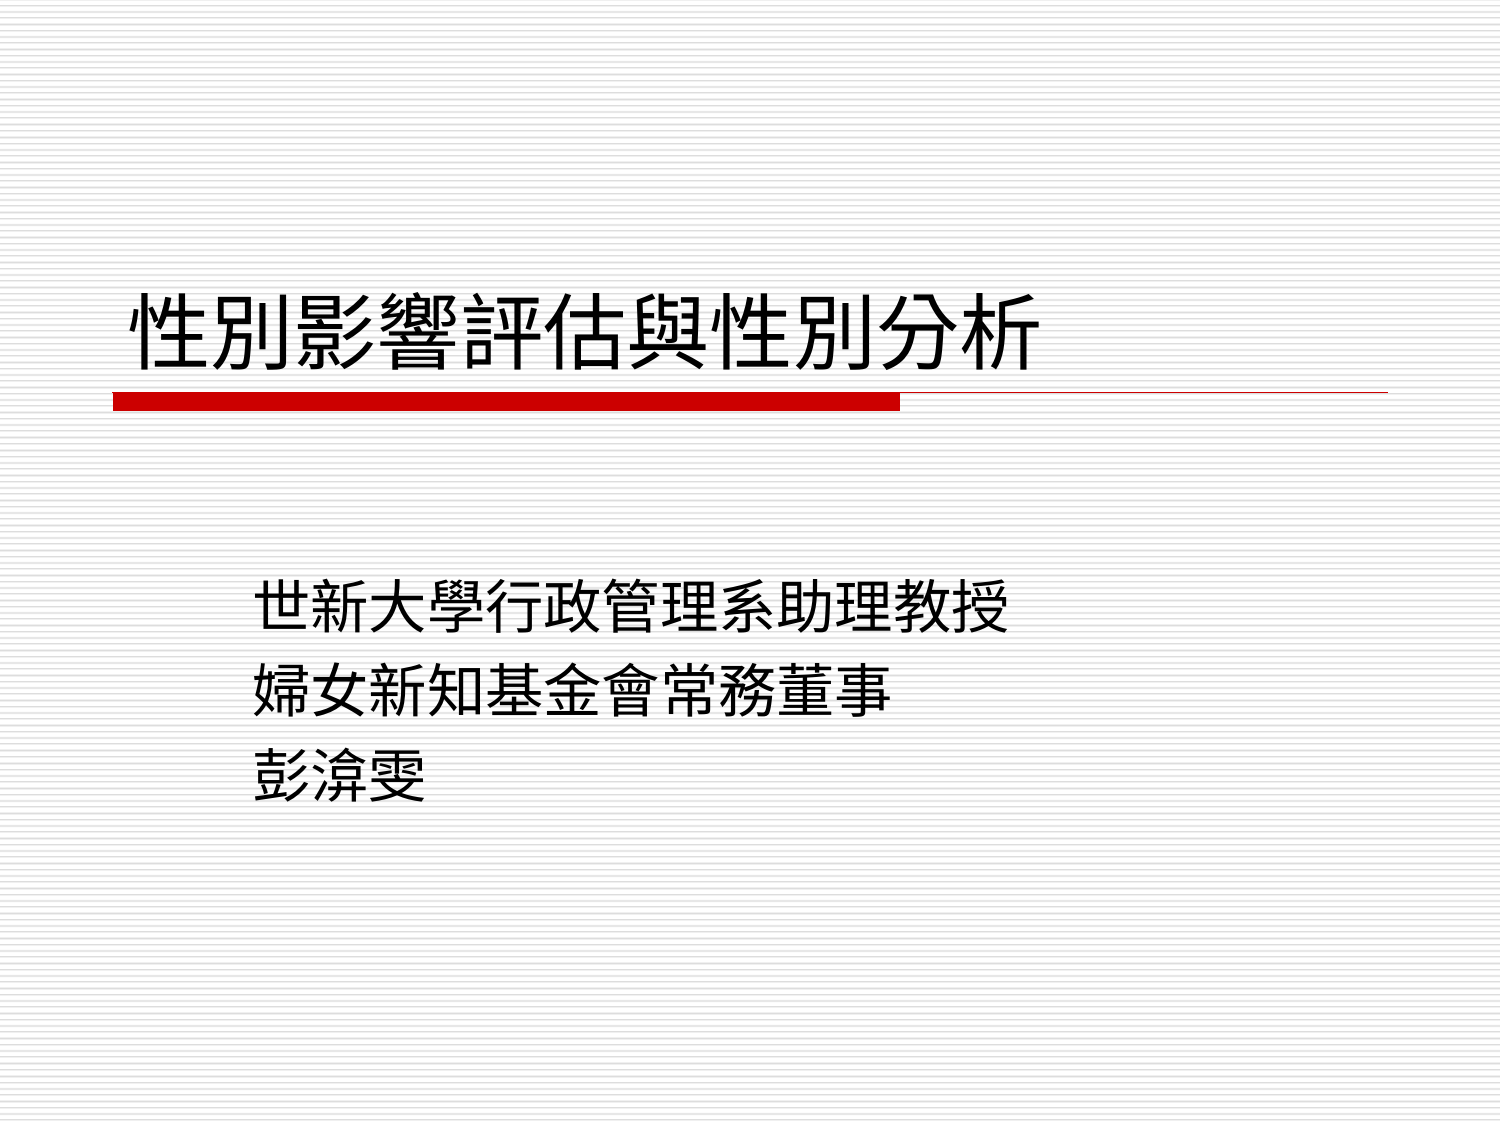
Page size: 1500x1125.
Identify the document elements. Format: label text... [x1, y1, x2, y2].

title 性別影響評估與性別分析 [112, 162, 1388, 388]
subtitle 世新大學行政管理系助理教授 婦女新知基金會常務董事 彭渰雯 [237, 562, 1388, 825]
picture [0, 0, 1500, 1125]
